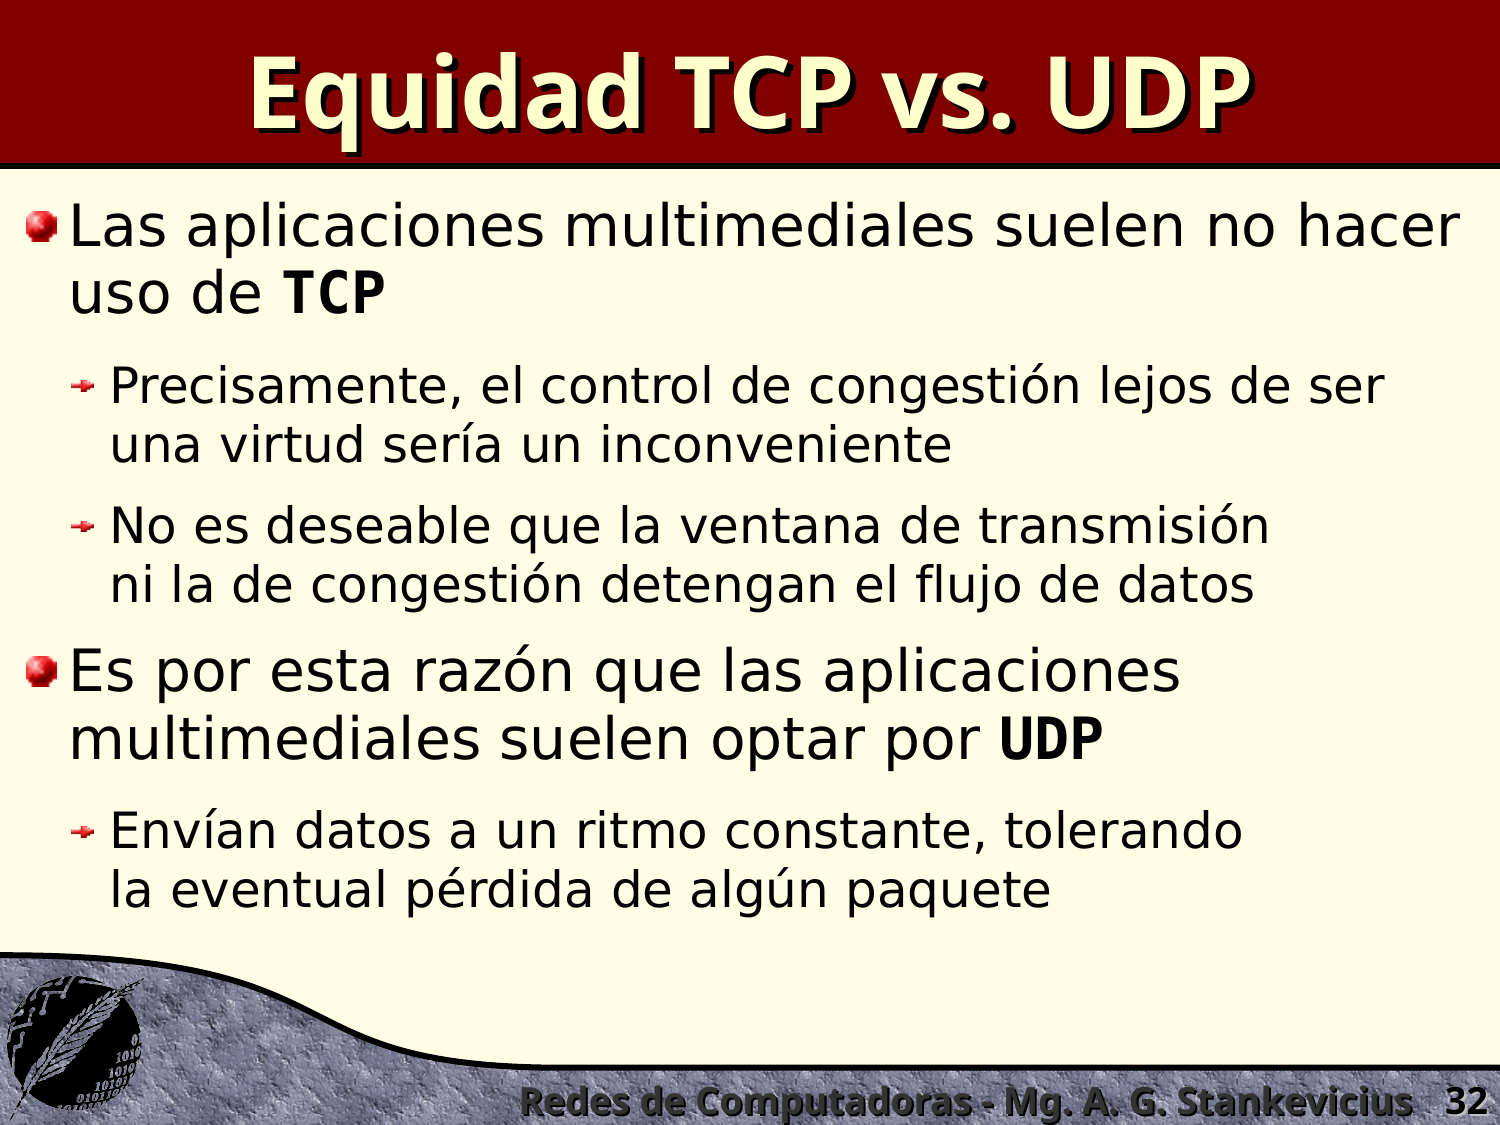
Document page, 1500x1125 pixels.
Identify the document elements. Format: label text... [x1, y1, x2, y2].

picture [1047, 1100, 1054, 1110]
list Las aplicaciones multimediales suelen no hacer uso de TCP Precisamente, el control de congestión lejos de ser una virtud sería un inconveniente No es deseable que la ventana de transmisión ni la de congestión detengan el flujo de datos Es por esta razón que las aplicaciones multimediales suelen optar por UDP Envían datos a un ritmo constante, tolerando la eventual pérdida de algún paquete [11, 192, 1486, 921]
picture [790, 1100, 795, 1110]
picture [0, 959, 1500, 1125]
title Equidad TCP vs. UDP [15, 5, 1485, 160]
